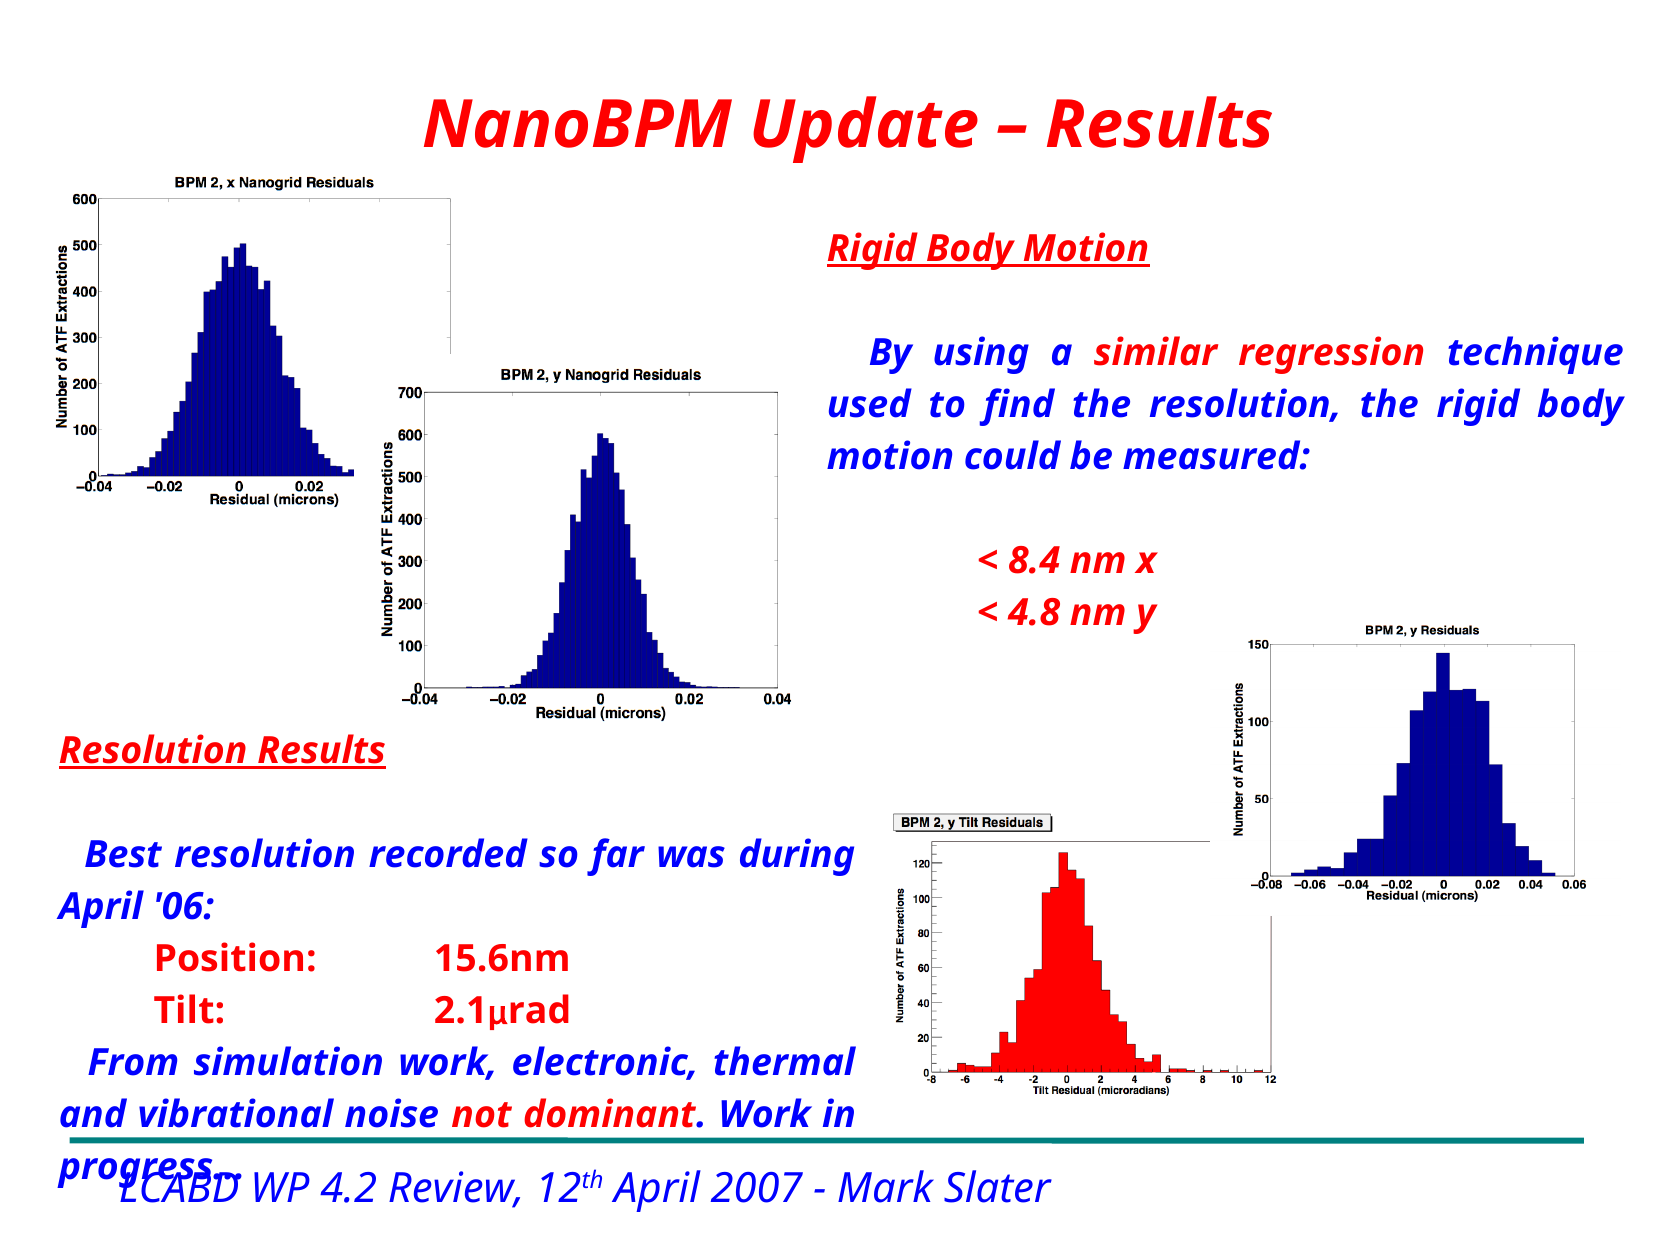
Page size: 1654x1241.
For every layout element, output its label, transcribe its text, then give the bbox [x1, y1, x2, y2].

picture [29, 163, 832, 722]
text_box LCABD WP 4.2 Review, 12th April 2007 - Mark Slater [118, 1156, 1152, 1215]
text_box Resolution Results Best resolution recorded so far was during April '06: Position: 15.6nm Tilt: 2.1rad From simulation work, electronic, thermal and vibrational noise not dominant. Work in progress... [59, 722, 857, 1191]
picture [873, 614, 1621, 1123]
text_box Rigid Body Motion By using a similar regression technique used to find the resolution, the rigid body motion could be measured: < 8.4 nm x < 4.8 nm y [826, 220, 1625, 637]
text_box NanoBPM Update – Results [422, 74, 1275, 168]
